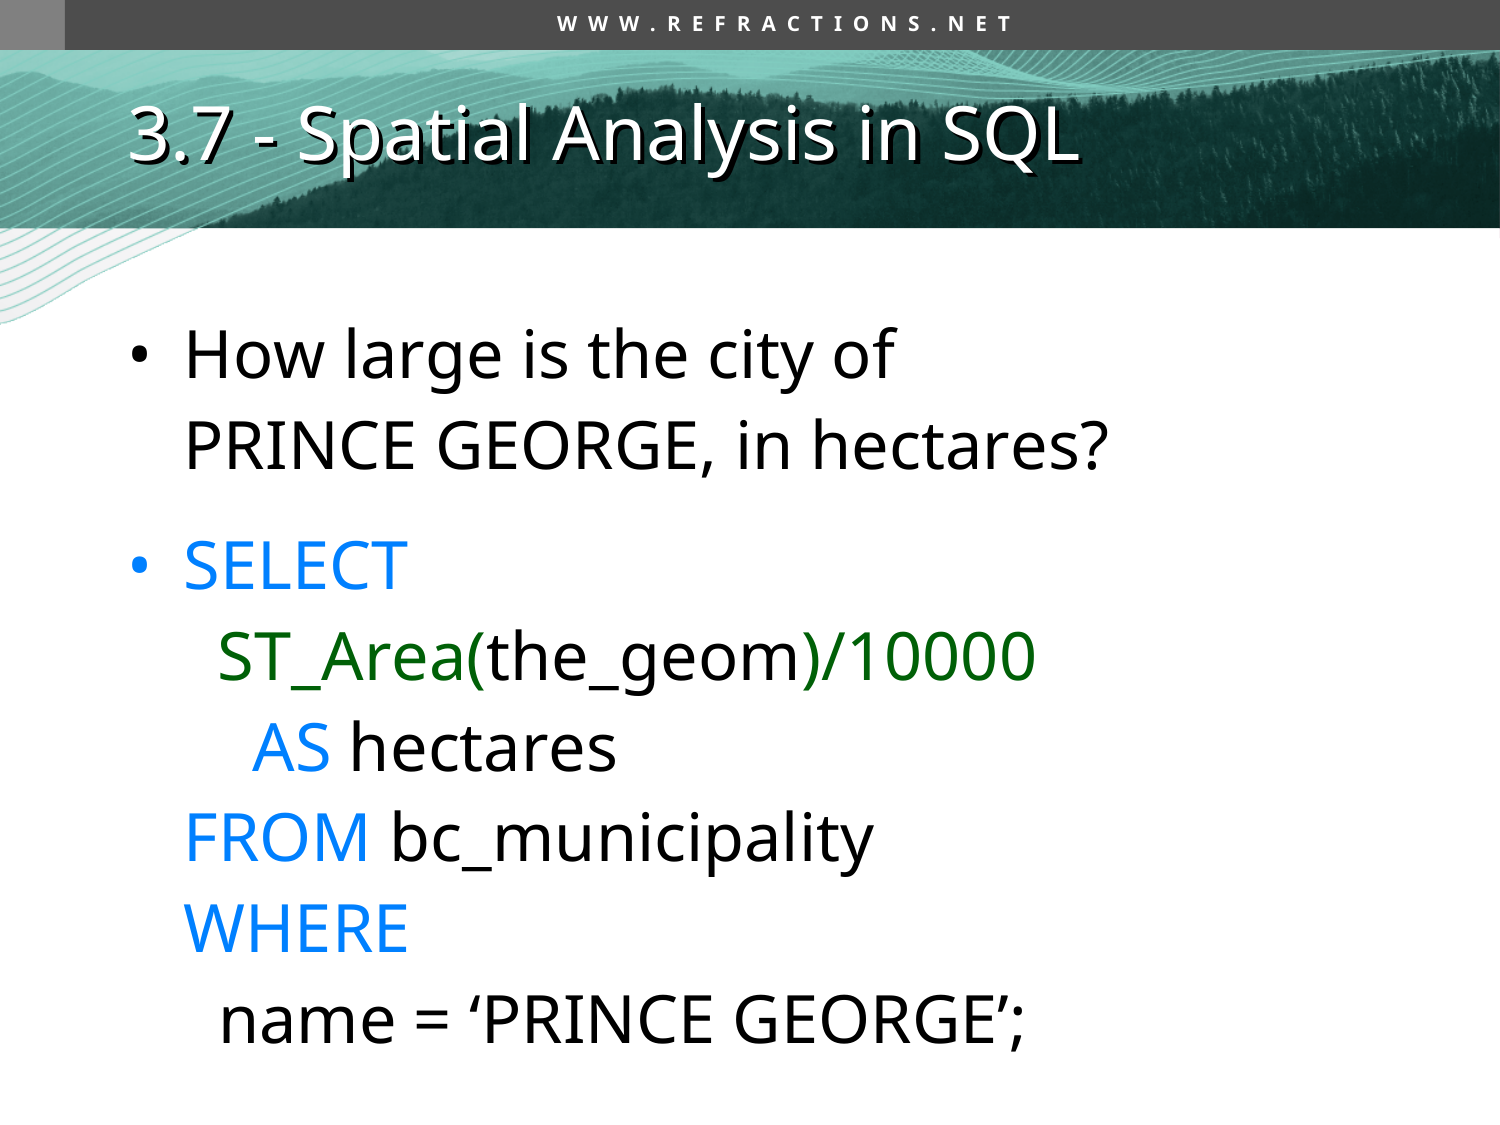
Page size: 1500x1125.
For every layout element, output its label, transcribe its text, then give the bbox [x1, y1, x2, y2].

list How large is the city of PRINCE GEORGE, in hectares? SELECT ST_Area(the_geom)/10000 AS hectares FROM bc_municipality WHERE name = ‘PRINCE GEORGE’; [112, 299, 1388, 1075]
picture [0, 50, 1500, 325]
title 3.7 - Spatial Analysis in SQL [112, 49, 1388, 213]
